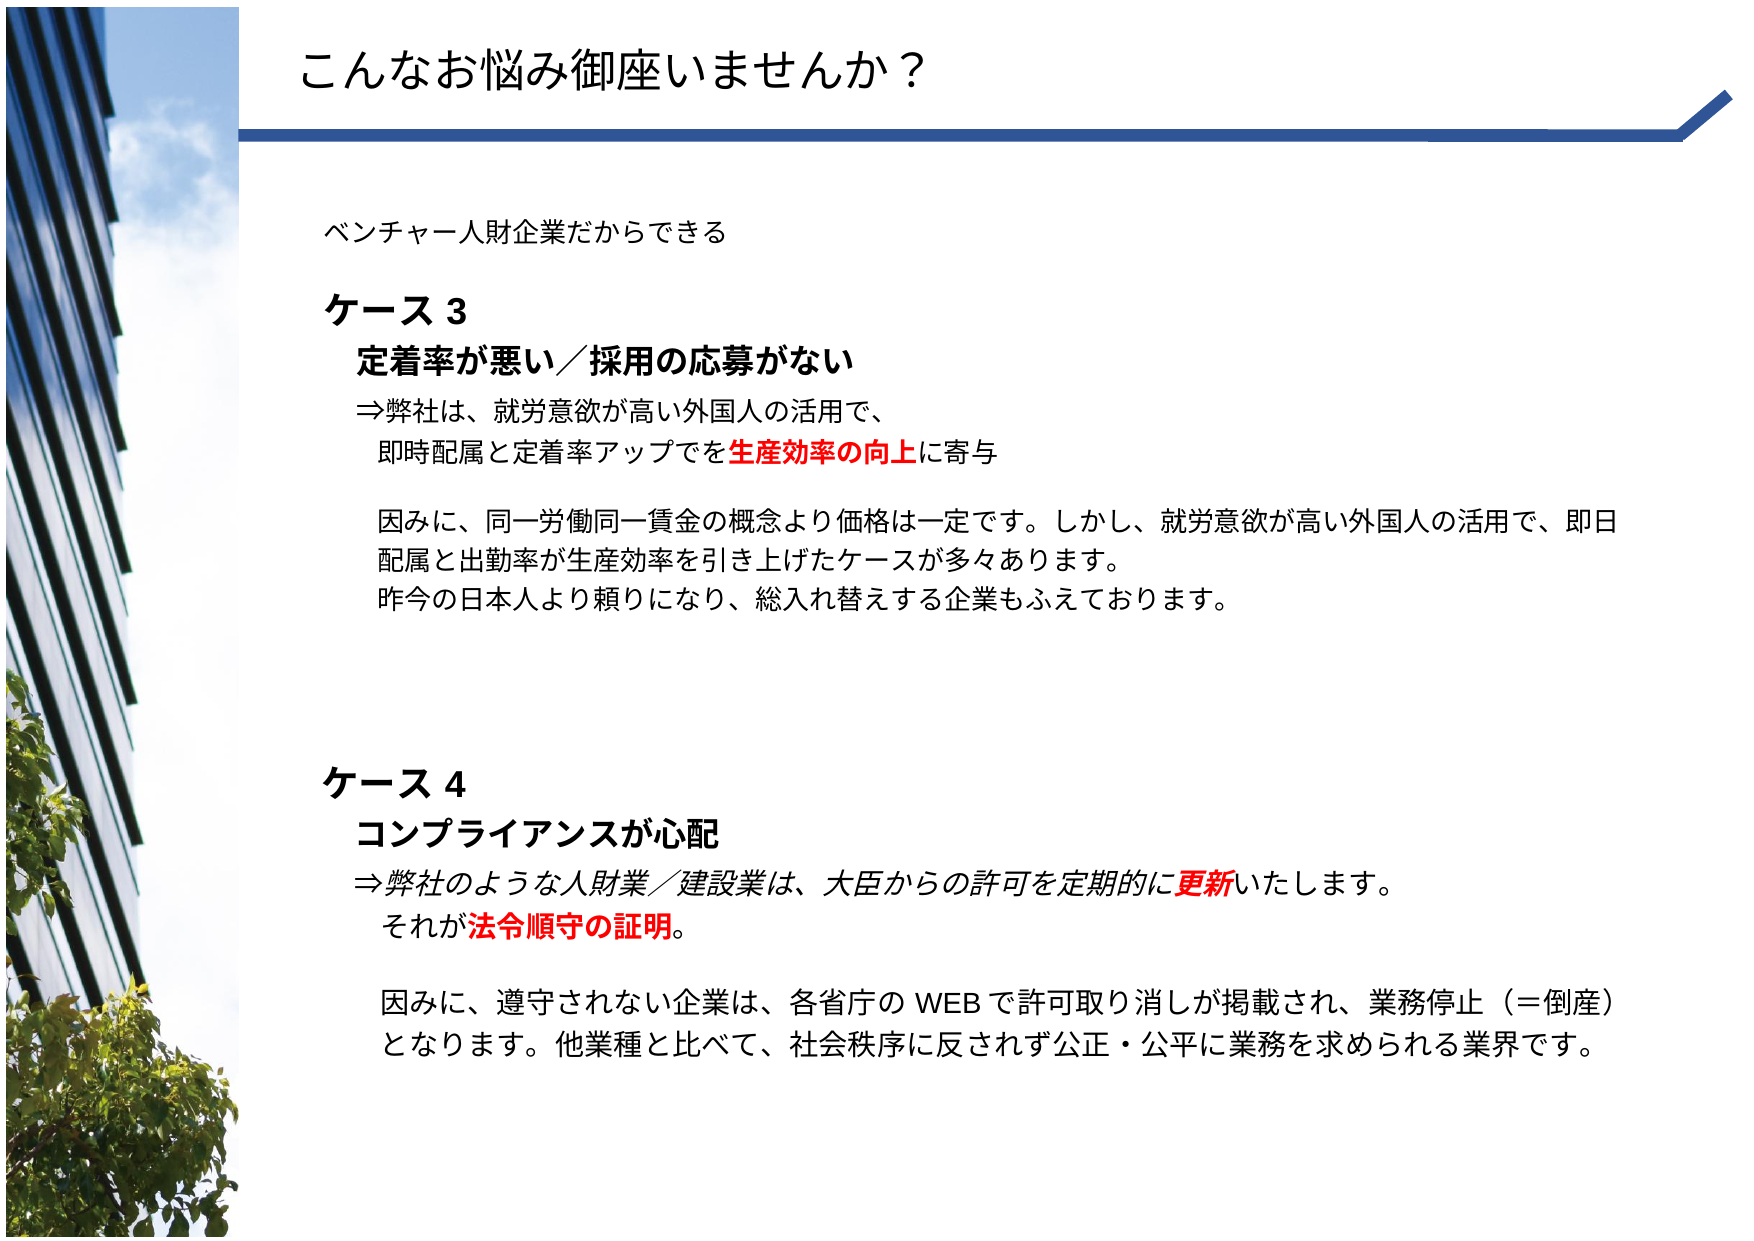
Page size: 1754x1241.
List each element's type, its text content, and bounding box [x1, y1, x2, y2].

text_box こんなお悩み御座いませんか？ [250, 15, 1654, 124]
text_box ケース4 コンプライアンスが心配 ⇒弊社のような人財業／建設業は、大臣からの許可を定期的に更新いたします。 それが法令順守の証明。 因みに、遵守されない企業は、各省庁のWEBで許可取り消しが掲載され、業務停止（＝倒産） となります。他業種と比べて、社会秩序に反されず公正・公平に業務を求められる業界です。 [306, 746, 1673, 1204]
text_box ベンチャー人財企業だからできる ケース3 定着率が悪い／採用の応募がない ⇒弊社は、就労意欲が高い外国人の活用で、 即時配属と定着率アップでを生産効率の向上に寄与 因みに、同一労働同一賃金の概念より価格は一定です。しかし、就労意欲が高い外国人の活用で、即日 配属と出勤率が生産効率を引き上げたケースが多々あります。 昨今の日本人より頼りになり、総入れ替えする企業もふえております。 [308, 204, 1674, 784]
picture [6, 7, 239, 1237]
